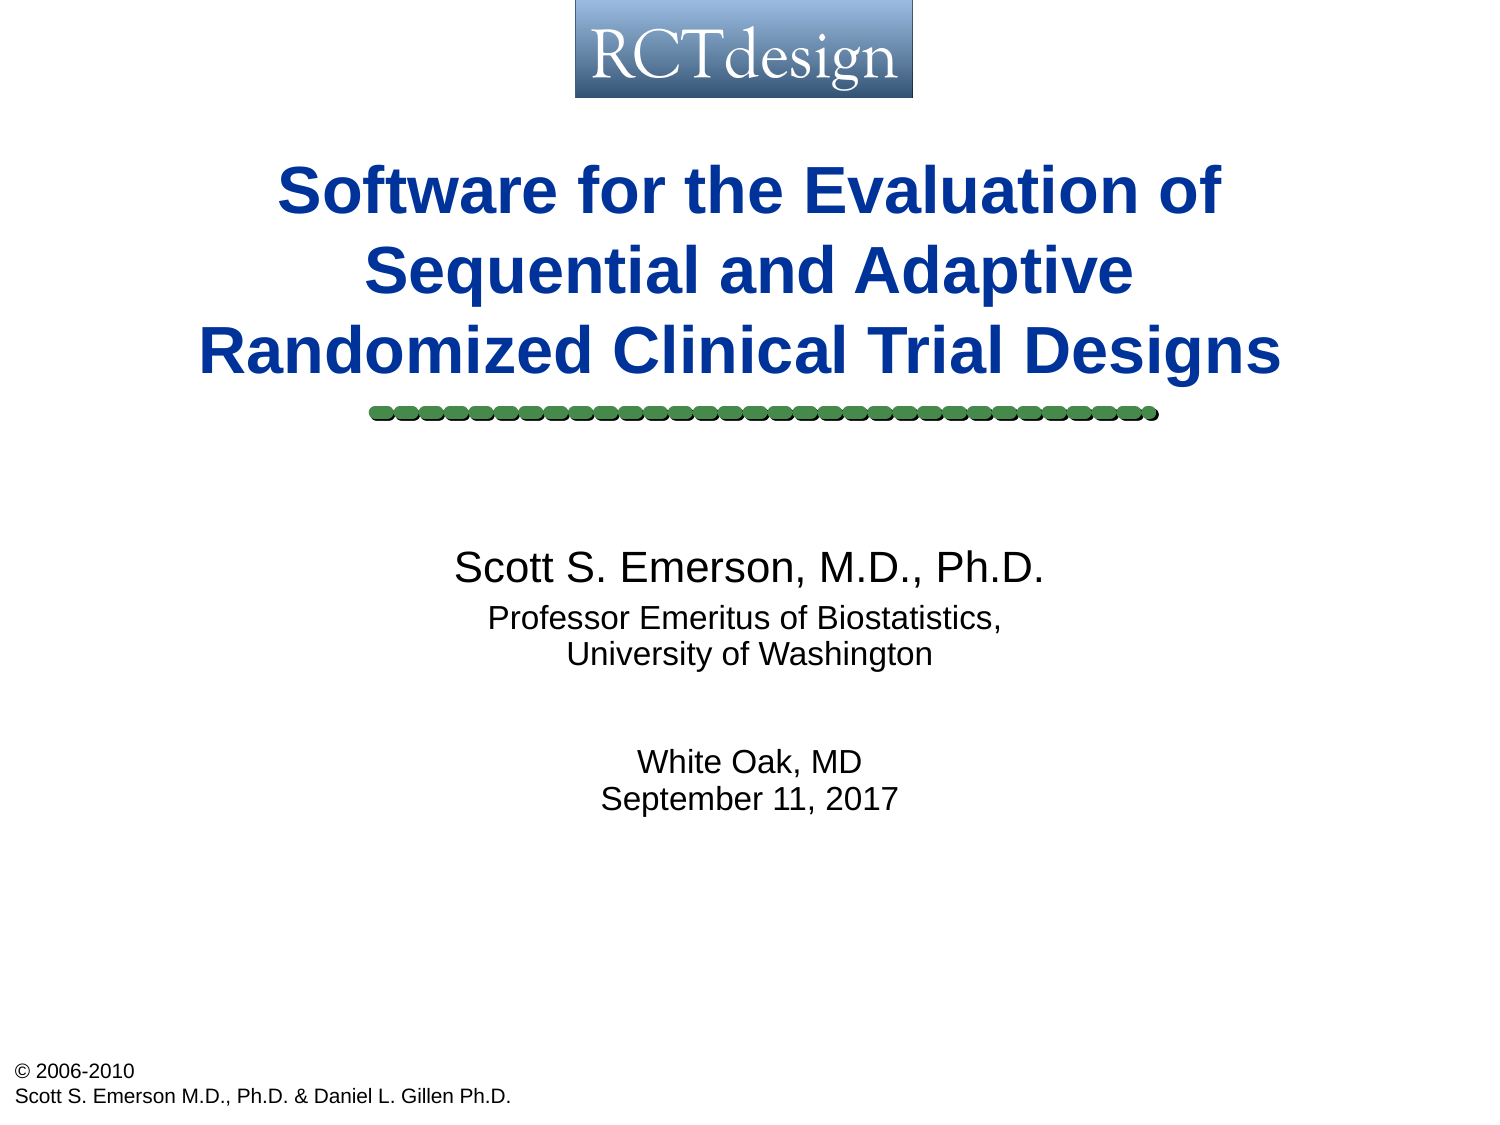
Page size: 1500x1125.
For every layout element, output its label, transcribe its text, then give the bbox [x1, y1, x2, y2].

title Software for the Evaluation of Sequential and Adaptive Randomized Clinical Trial Designs [112, 146, 1388, 388]
picture [575, 0, 913, 98]
subtitle Scott S. Emerson, M.D., Ph.D. Professor Emeritus of Biostatistics, University of Washington White Oak, MD September 11, 2017 [225, 437, 1276, 725]
text_box © 2006-2010 Scott S. Emerson M.D., Ph.D. & Daniel L. Gillen Ph.D. [0, 1050, 676, 1125]
